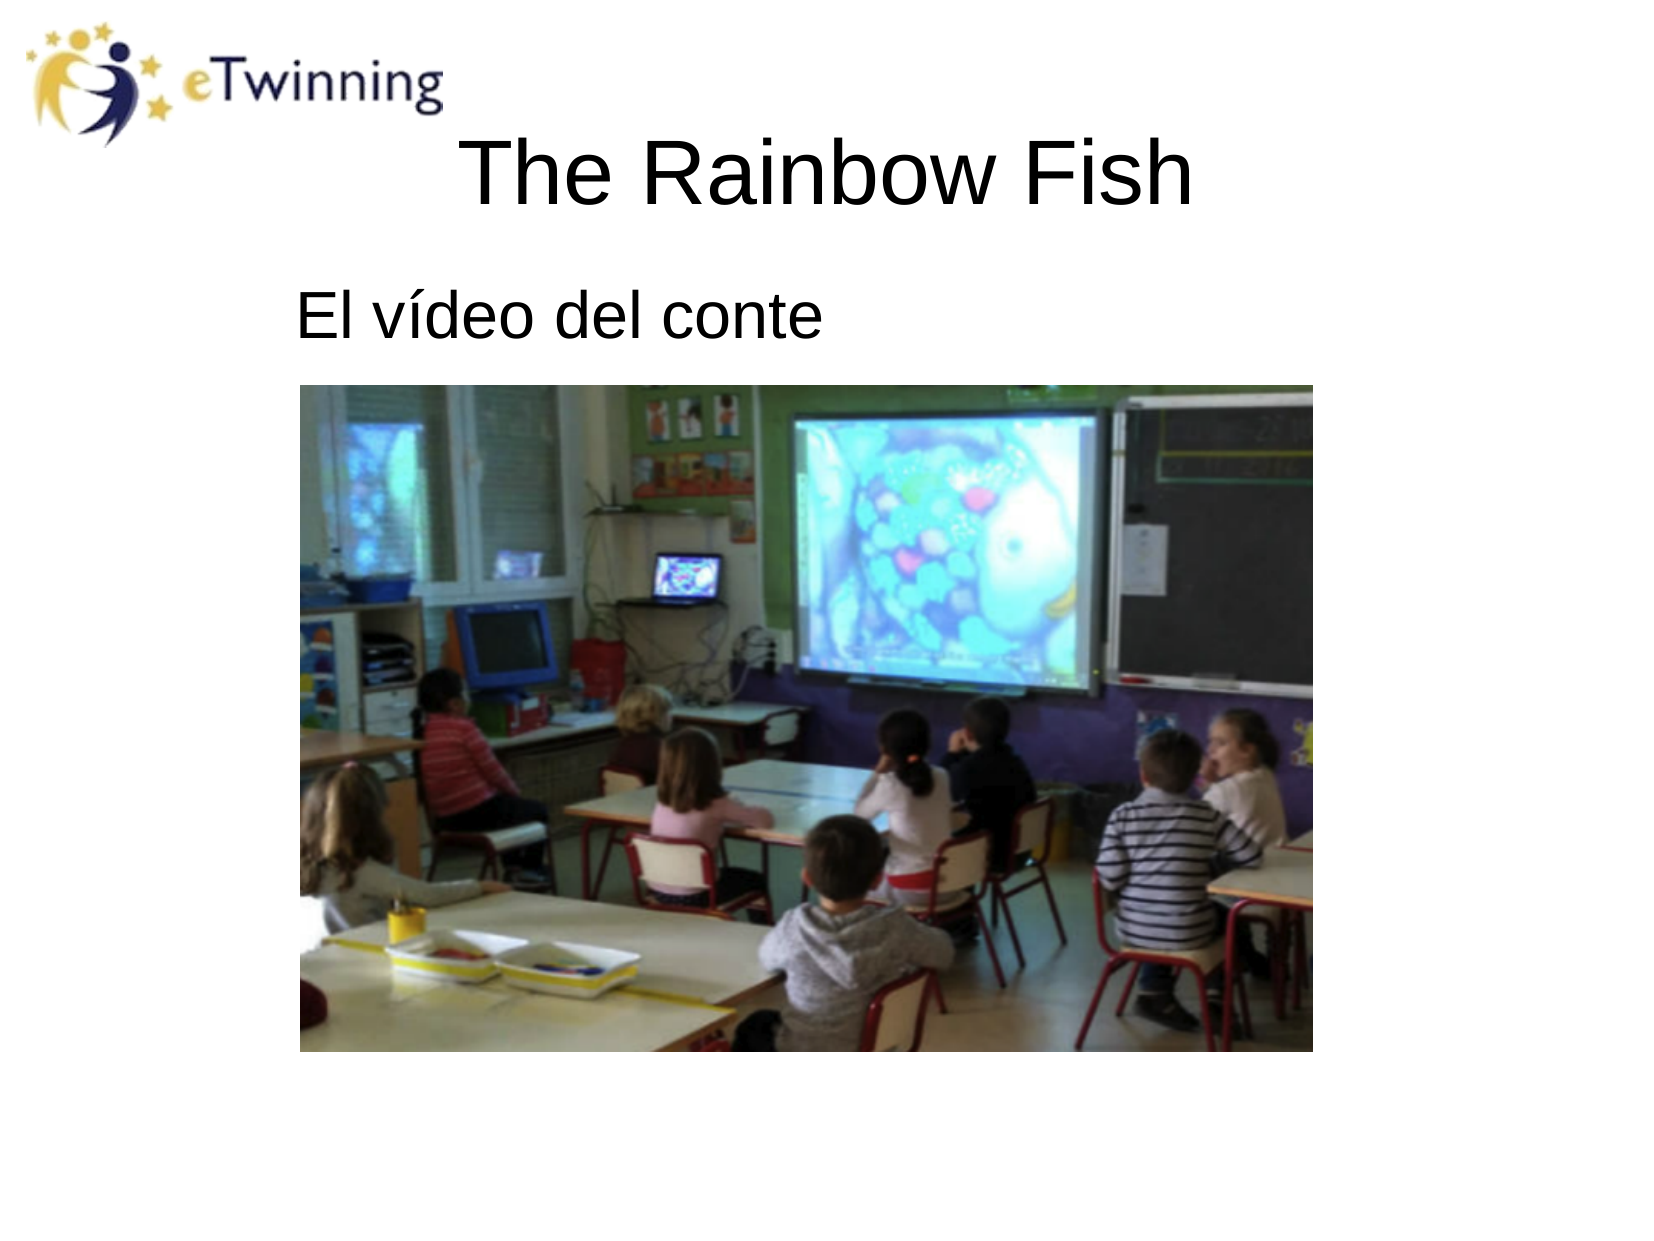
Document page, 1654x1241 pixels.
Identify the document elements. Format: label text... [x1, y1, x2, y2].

picture [300, 385, 1313, 1052]
title The Rainbow Fish [82, 88, 1571, 257]
subtitle El vídeo del conte [295, 271, 1205, 360]
picture [26, 20, 443, 148]
